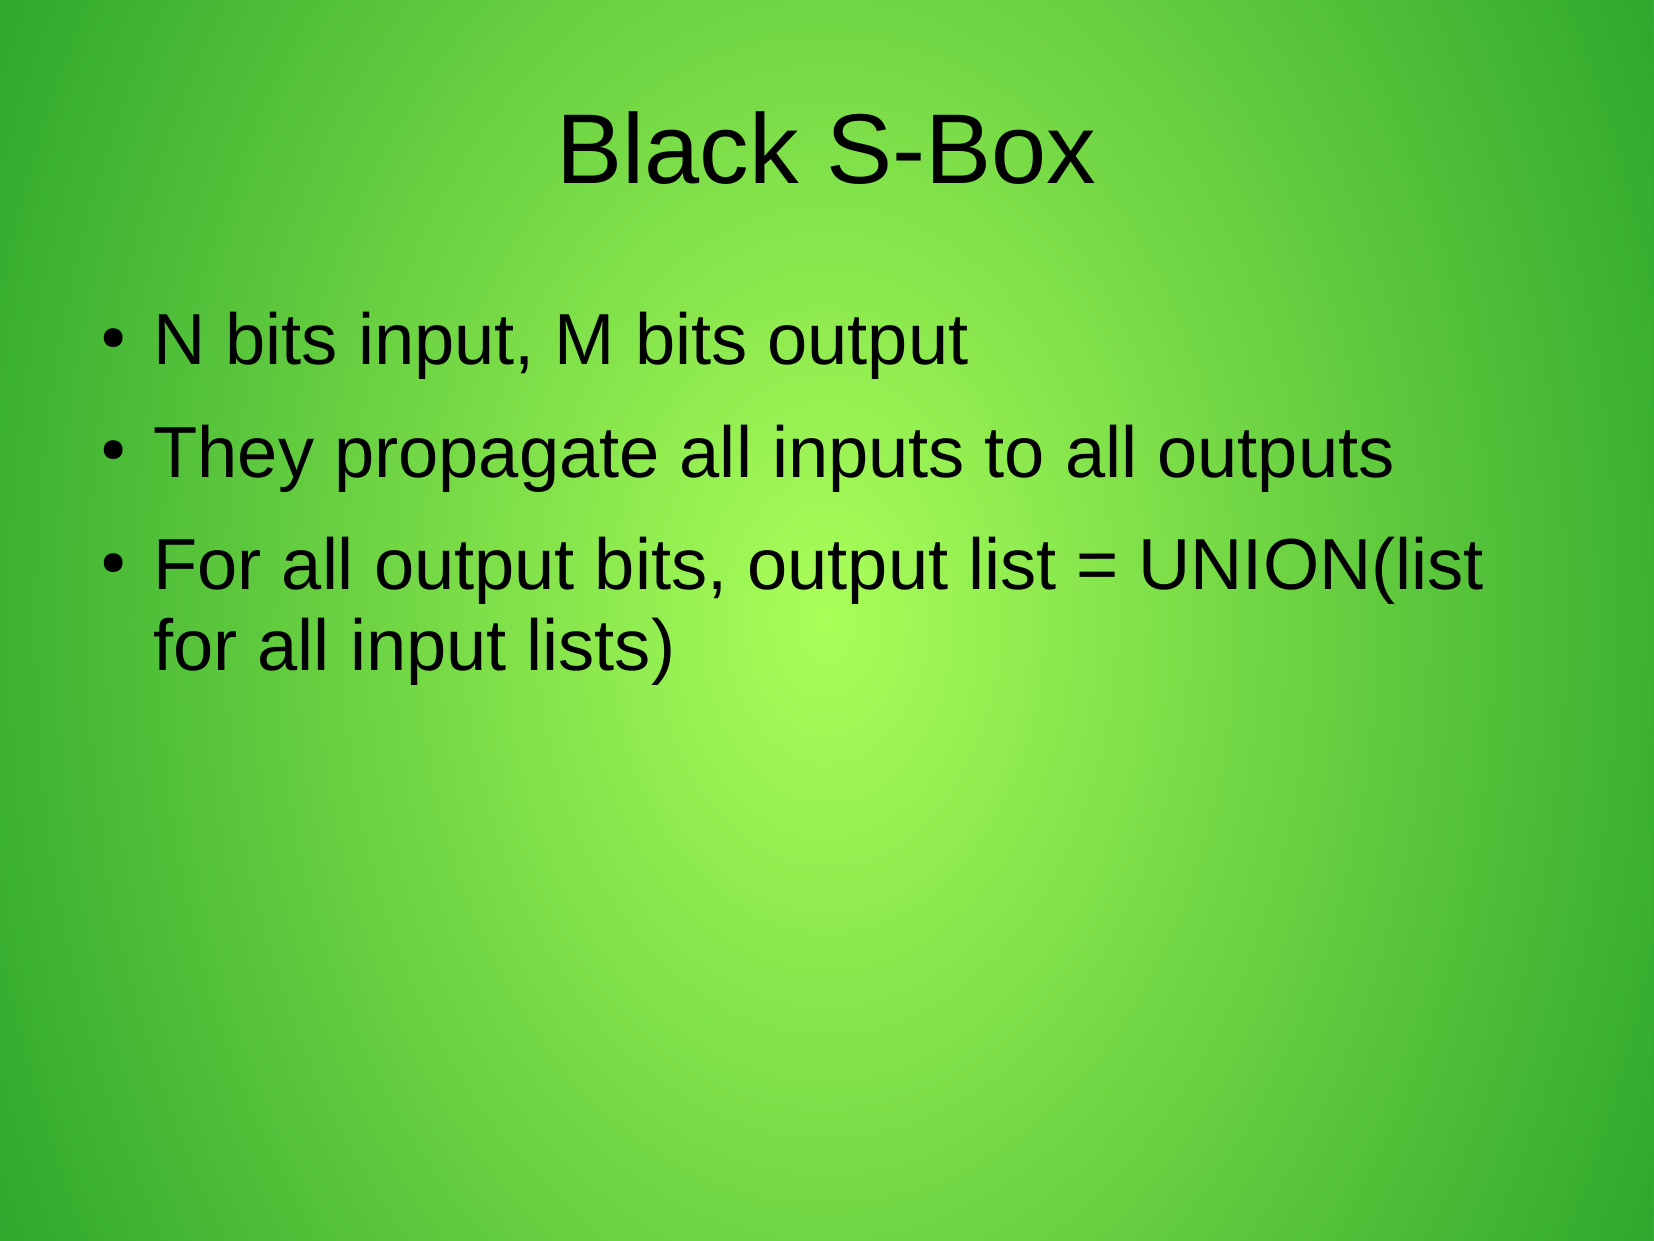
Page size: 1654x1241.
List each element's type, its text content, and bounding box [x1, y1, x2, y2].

title Black S-Box [82, 47, 1571, 252]
list N bits input, M bits output They propagate all inputs to all outputs For all output bits, output list = UNION(list for all input lists) [82, 299, 1571, 1019]
